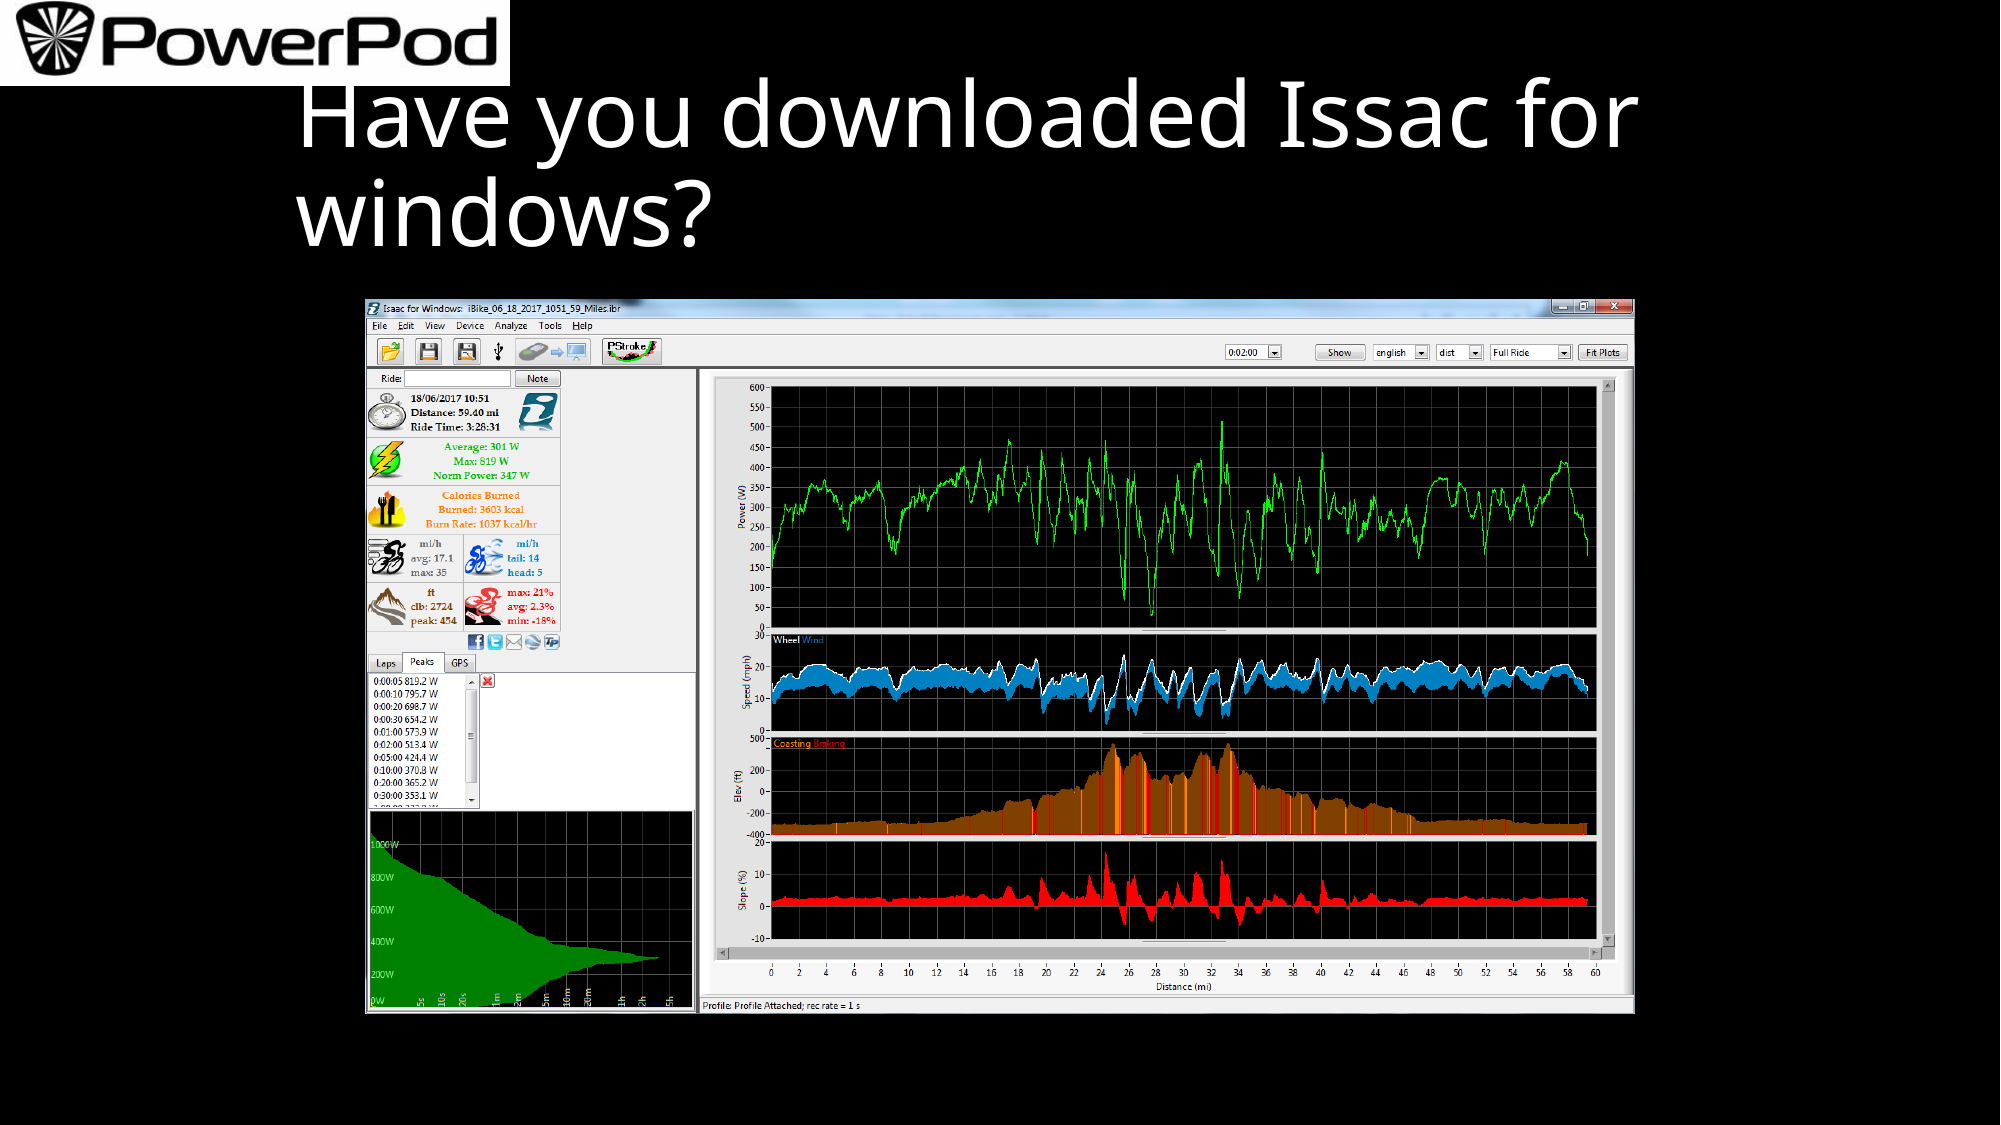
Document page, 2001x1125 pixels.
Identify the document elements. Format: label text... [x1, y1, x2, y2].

picture [365, 299, 1635, 1014]
title Have you downloaded Issac for windows? [280, 58, 1881, 276]
picture [0, 0, 510, 86]
